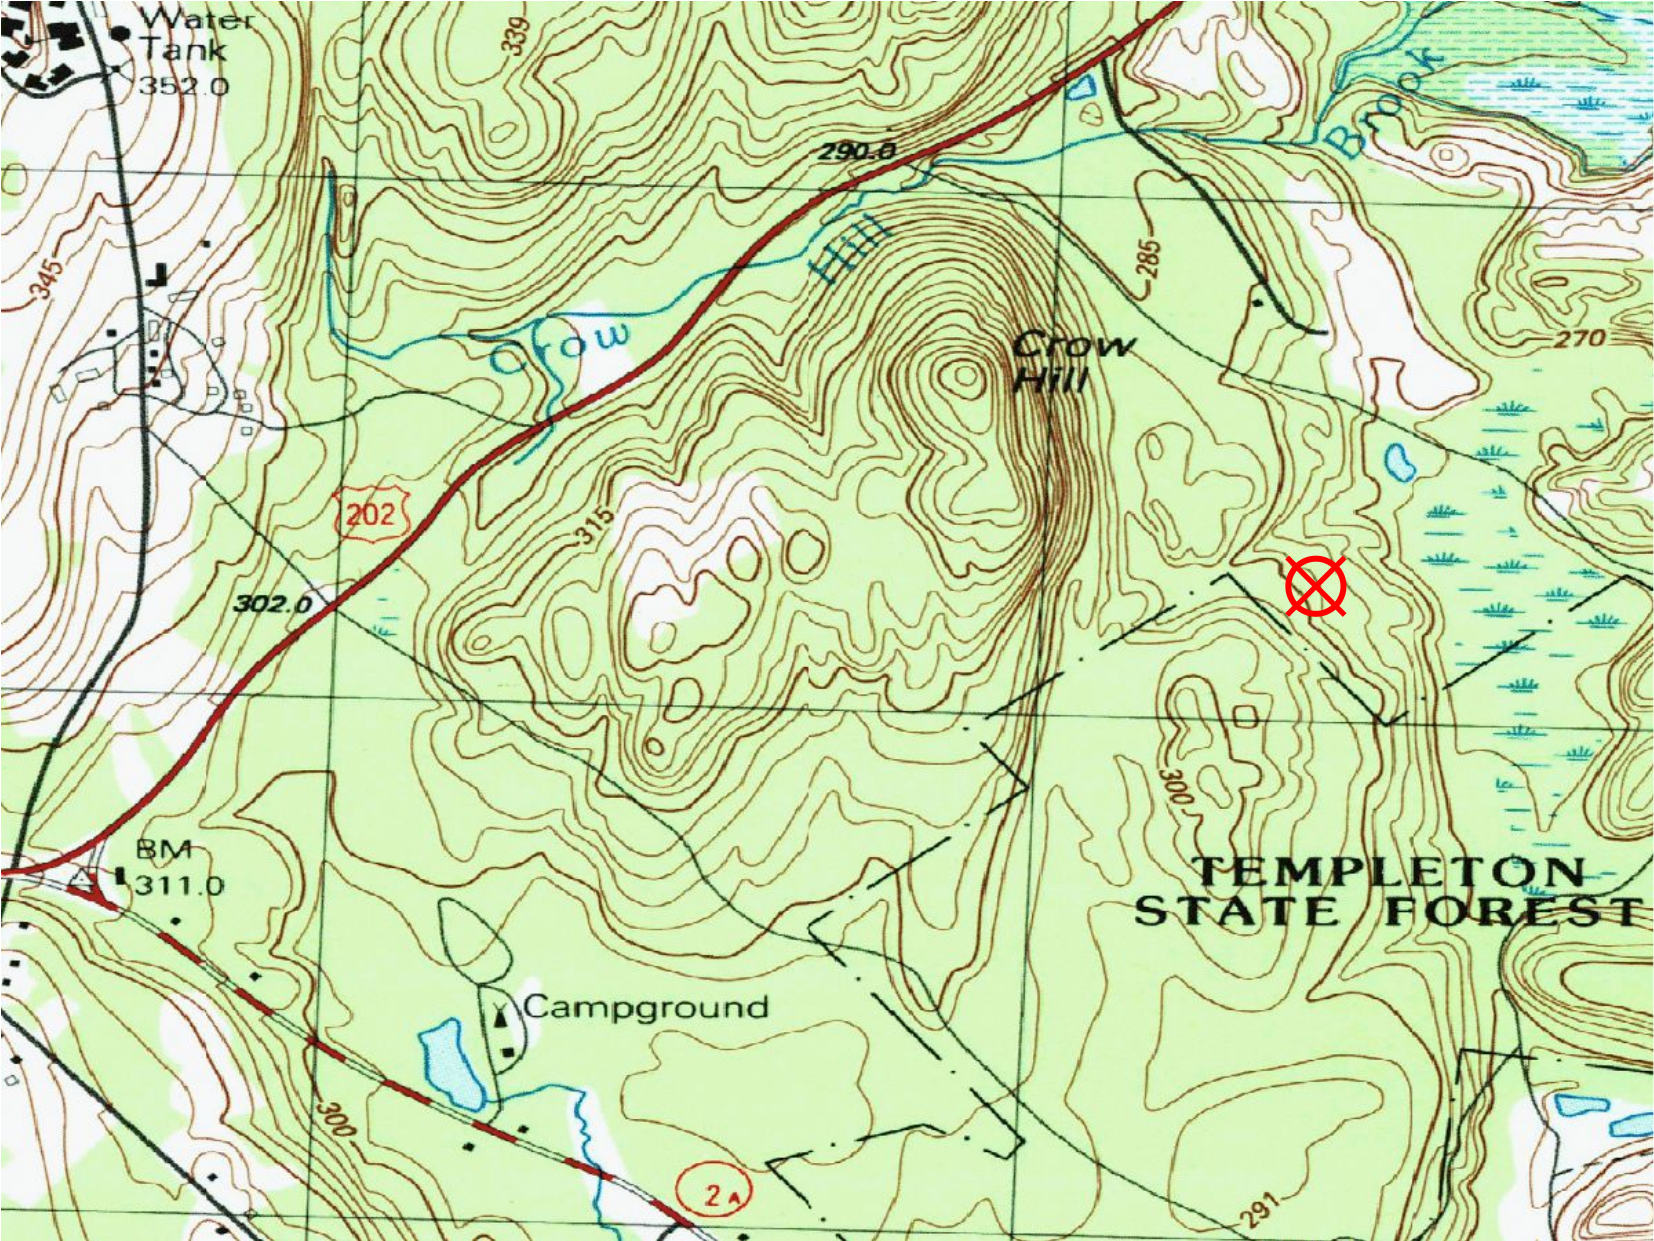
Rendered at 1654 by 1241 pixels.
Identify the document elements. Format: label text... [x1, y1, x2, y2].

picture [1, 1, 1654, 1241]
text_box ⦻ [1266, 534, 1373, 642]
